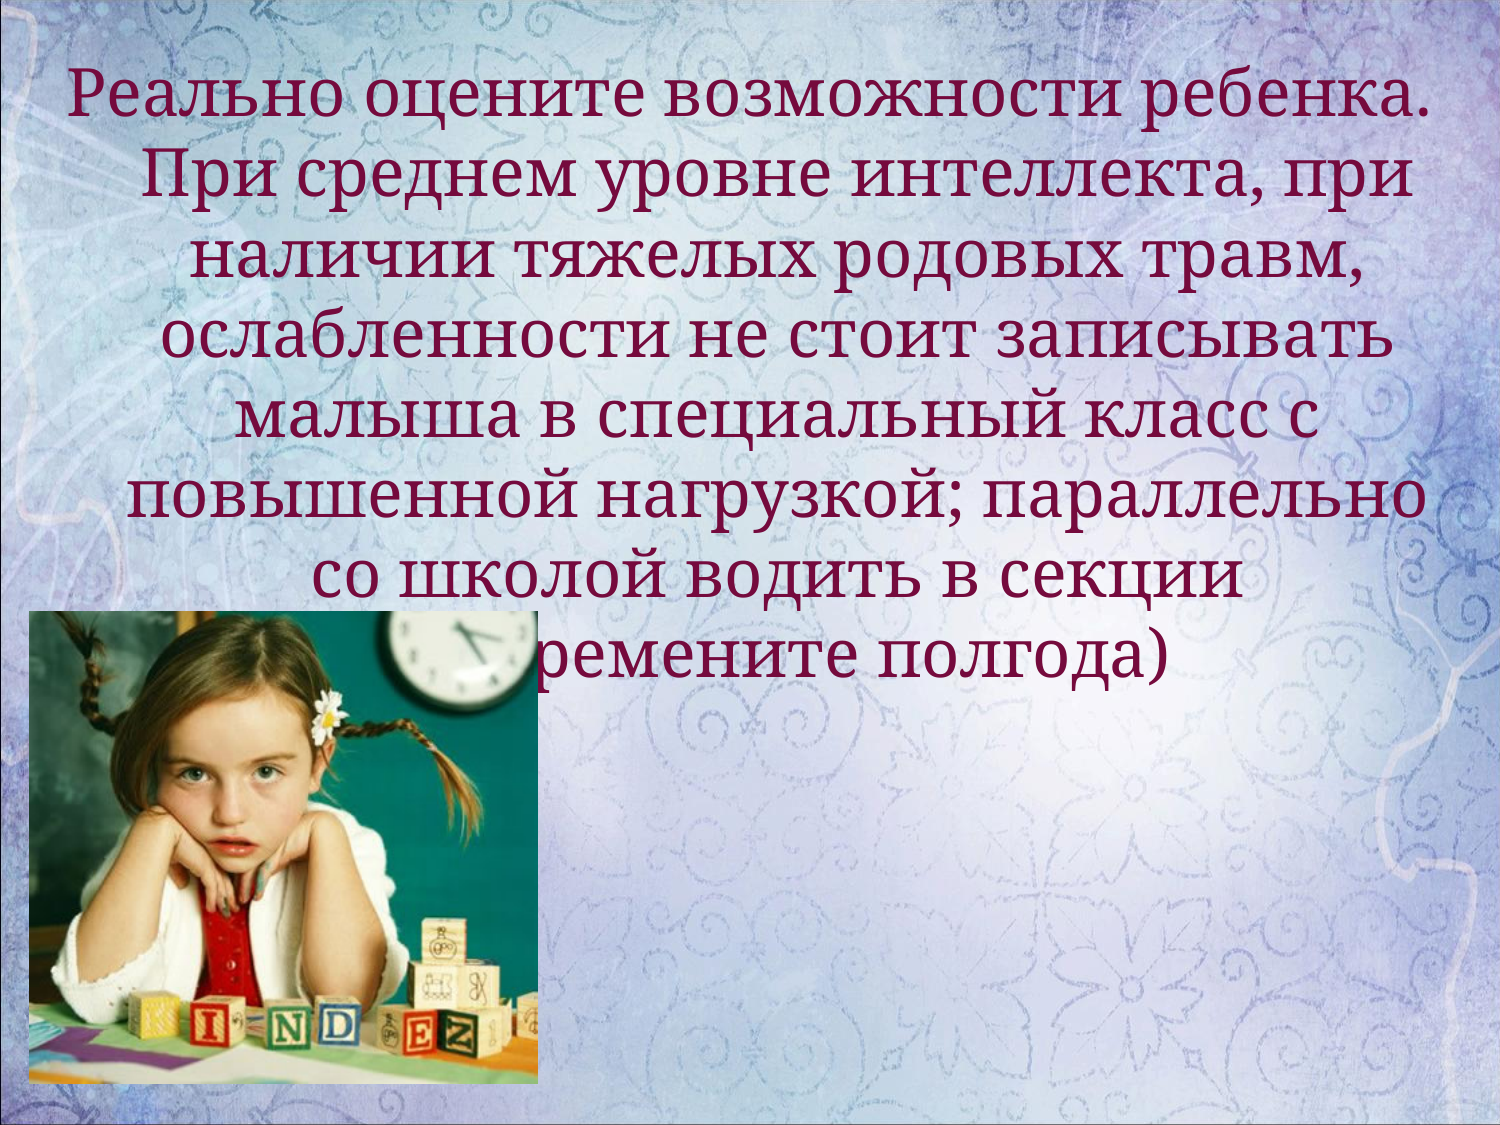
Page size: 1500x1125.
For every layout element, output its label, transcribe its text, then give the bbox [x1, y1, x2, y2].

list Реально оцените возможности ребенка. При среднем уровне интеллекта, при наличии тяжелых родовых травм, ослабленности не стоит записывать малыша в специальный класс с повышенной нагрузкой; параллельно со школой водить в секции (повремените полгода) [41, 42, 1459, 1071]
picture [0, 0, 1500, 1125]
